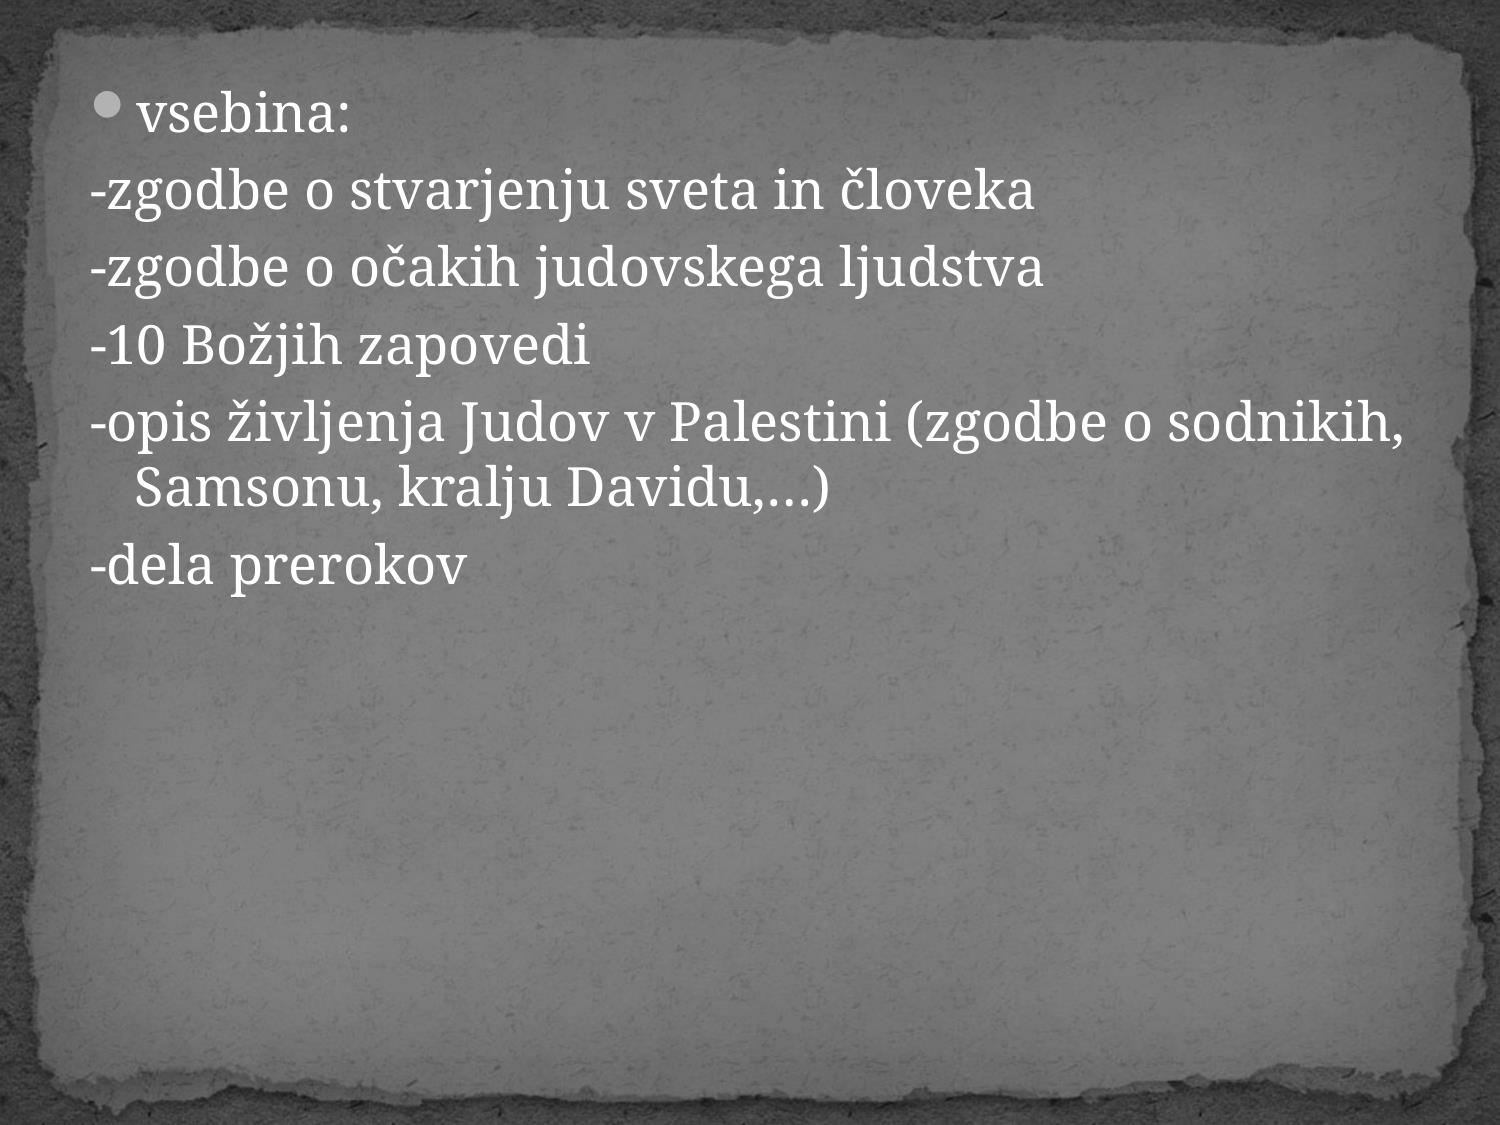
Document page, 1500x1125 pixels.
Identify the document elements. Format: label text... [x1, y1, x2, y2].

picture [0, 0, 1500, 1125]
list vsebina: -zgodbe o stvarjenju sveta in človeka -zgodbe o očakih judovskega ljudstva -10 Božjih zapovedi -opis življenja Judov v Palestini (zgodbe o sodnikih, Samsonu, kralju Davidu,…) -dela prerokov [75, 70, 1425, 1000]
